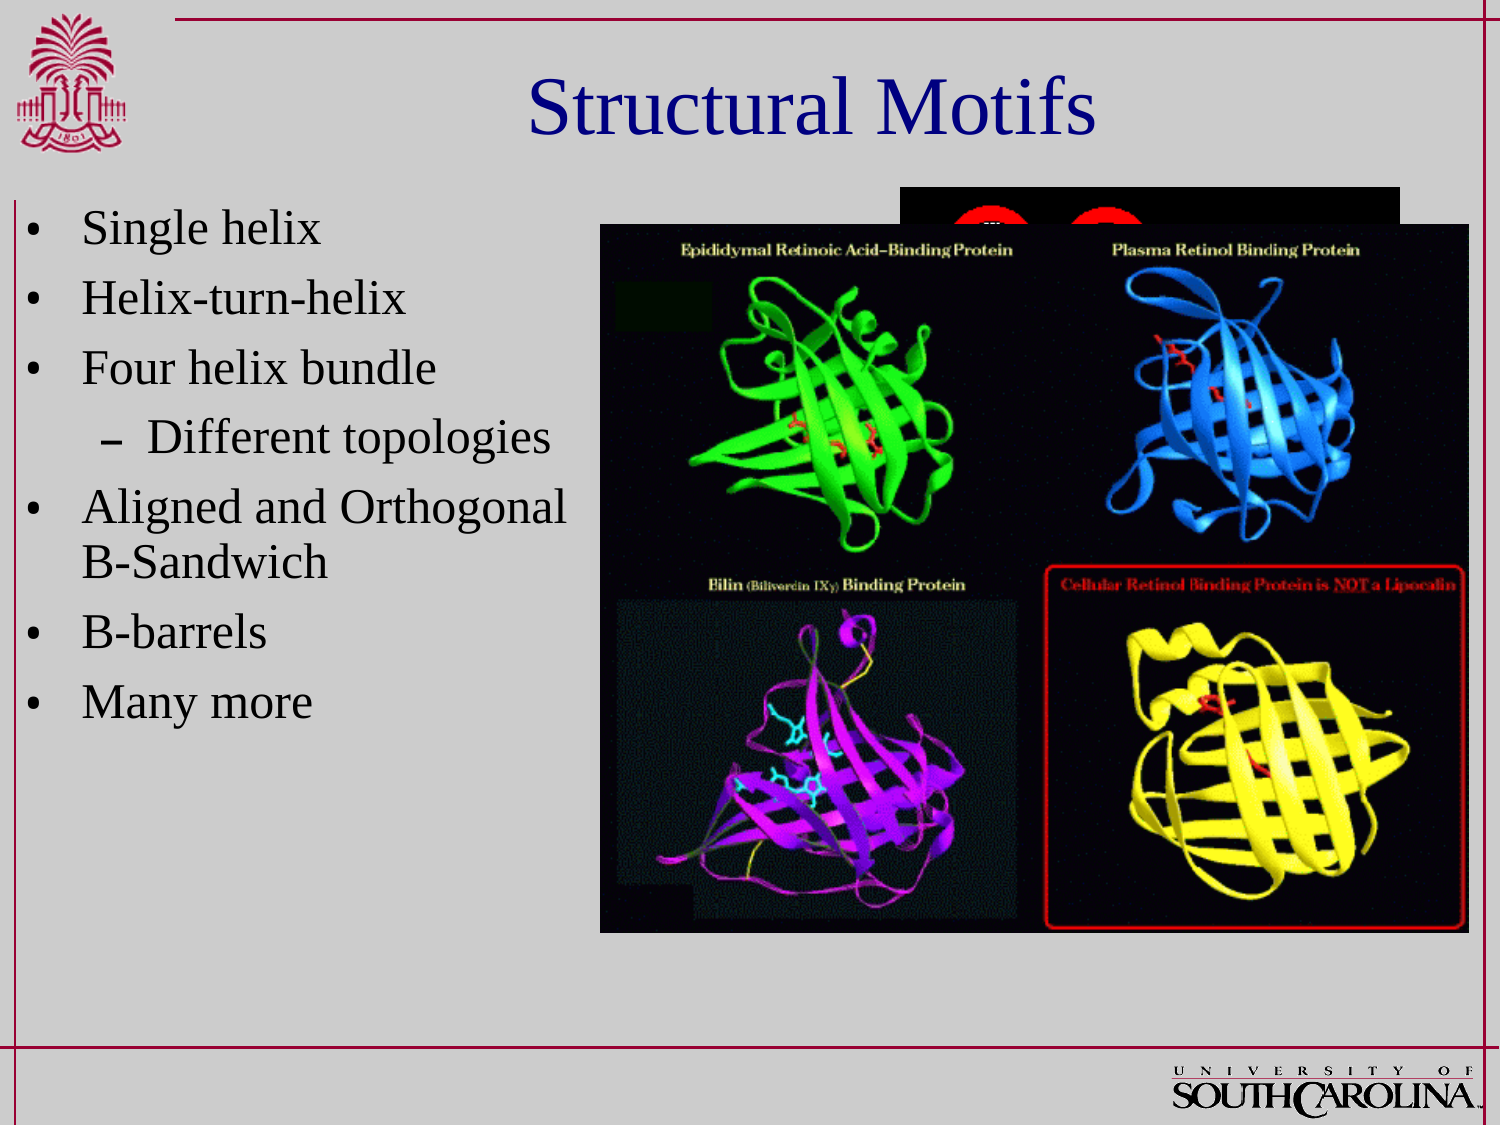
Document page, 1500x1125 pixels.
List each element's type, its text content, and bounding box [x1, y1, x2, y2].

list Single helix Helix-turn-helix Four helix bundle Different topologies Aligned and Orthogonal B-Sandwich B-barrels Many more [24, 200, 601, 1013]
picture [12, 12, 131, 155]
title Structural Motifs [174, 24, 1450, 188]
picture [600, 187, 1469, 933]
picture [1162, 1049, 1483, 1125]
